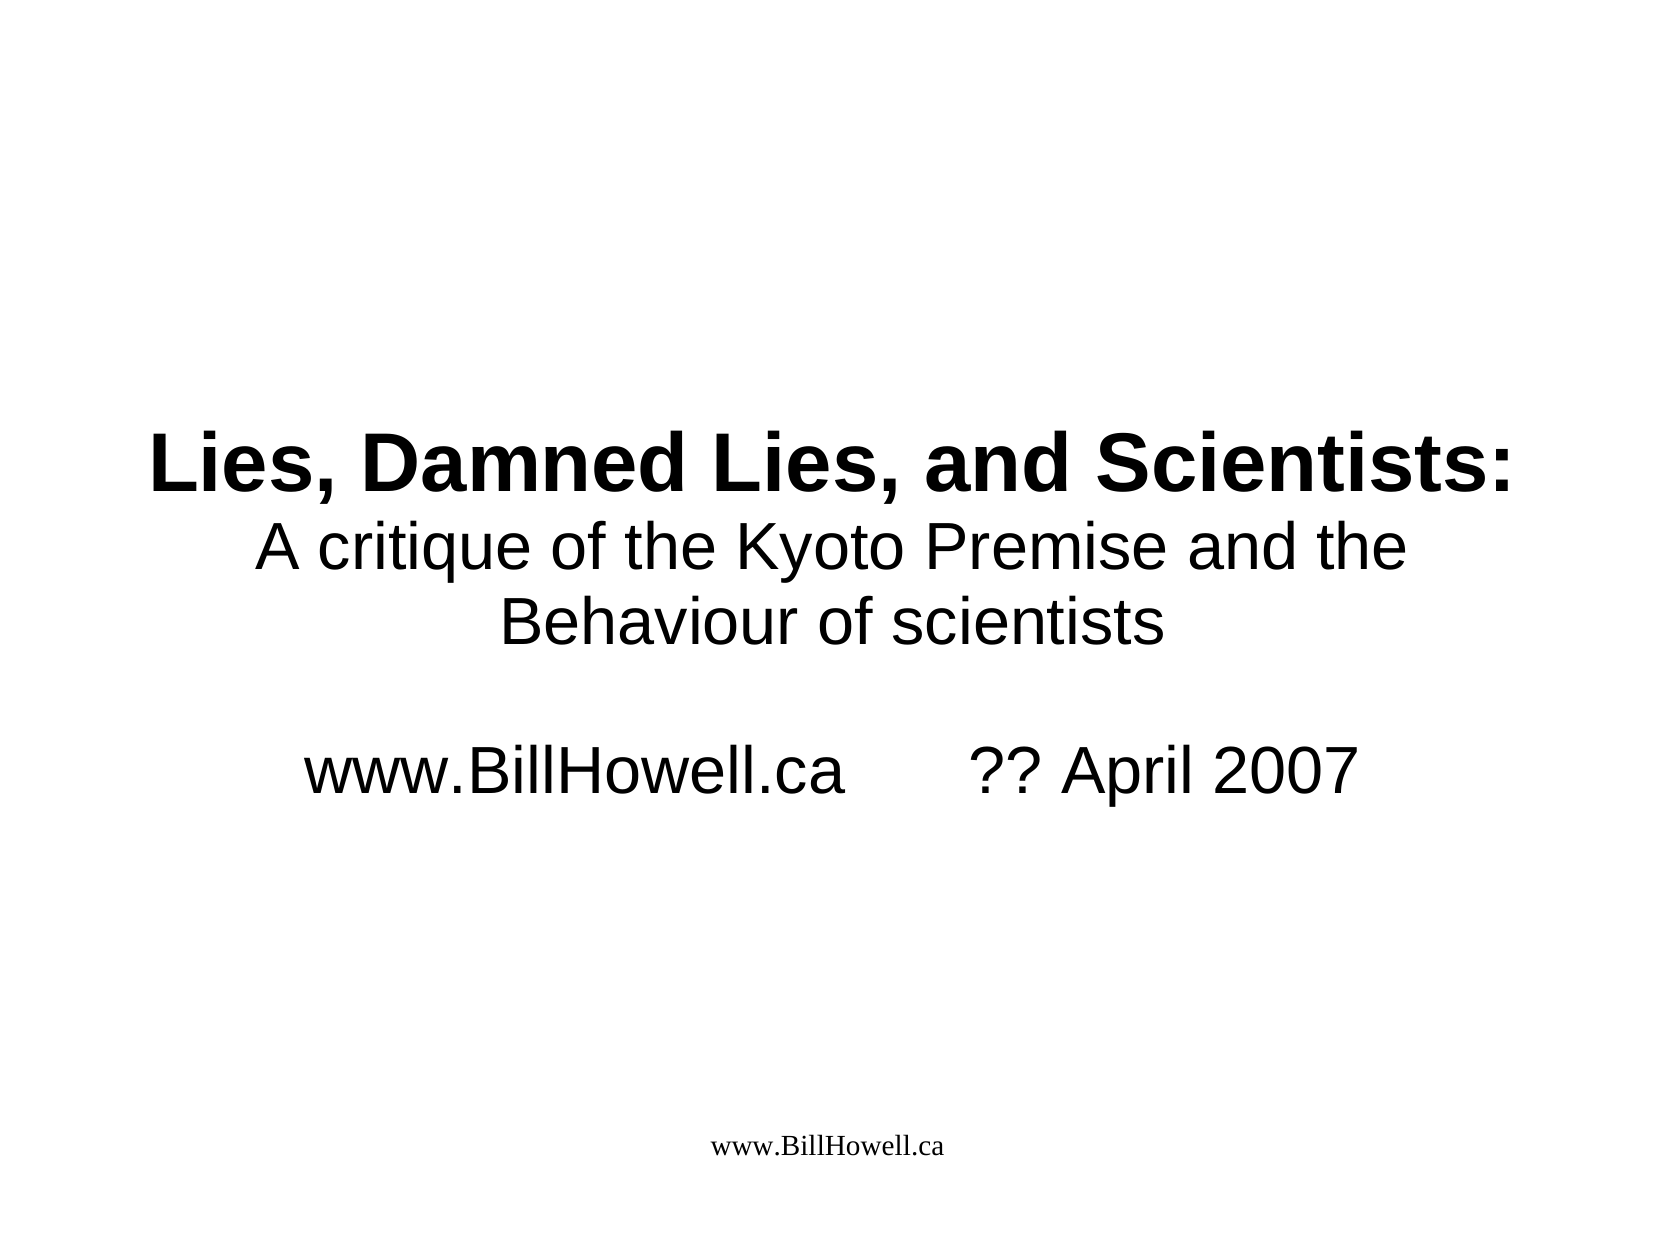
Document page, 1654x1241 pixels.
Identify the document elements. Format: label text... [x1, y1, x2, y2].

subtitle Lies, Damned Lies, and Scientists: A critique of the Kyoto Premise and the Behaviour of scientists www.BillHowell.ca ?? April 2007 [88, 249, 1577, 975]
